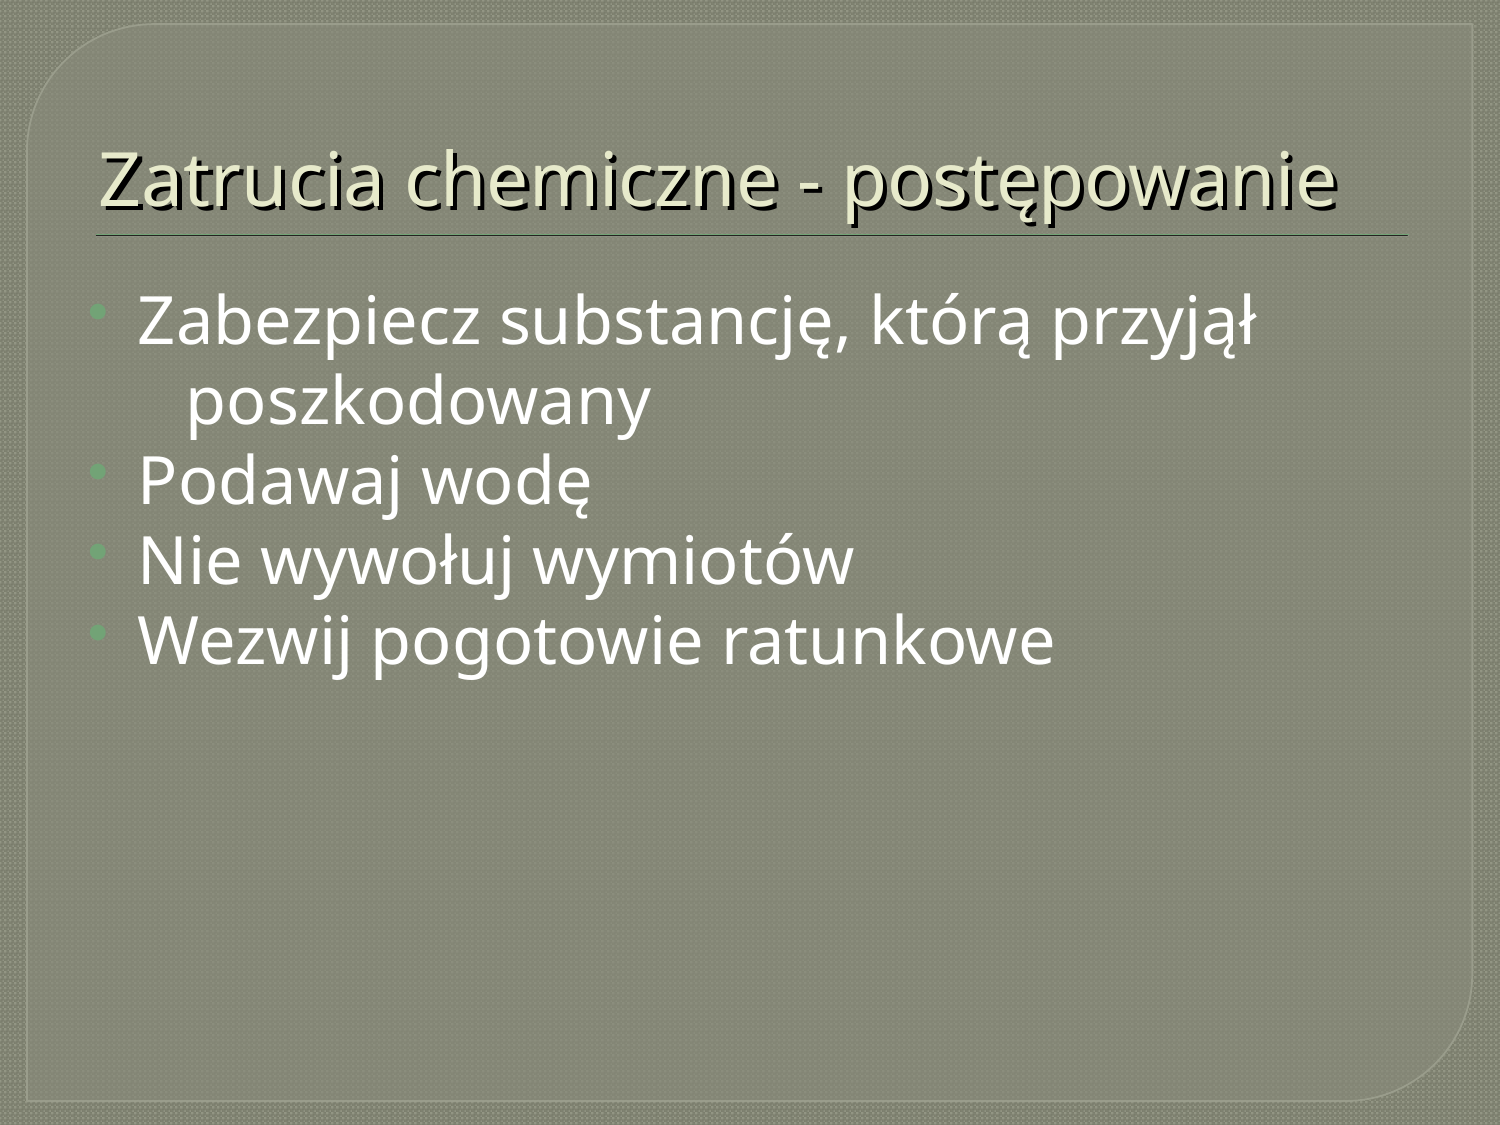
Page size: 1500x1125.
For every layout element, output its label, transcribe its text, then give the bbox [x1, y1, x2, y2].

list Zabezpiecz substancję, którą przyjął poszkodowany Podawaj wodę Nie wywołuj wymiotów Wezwij pogotowie ratunkowe [75, 270, 1426, 1013]
title Zatrucia chemiczne - postępowanie [75, 41, 1426, 230]
